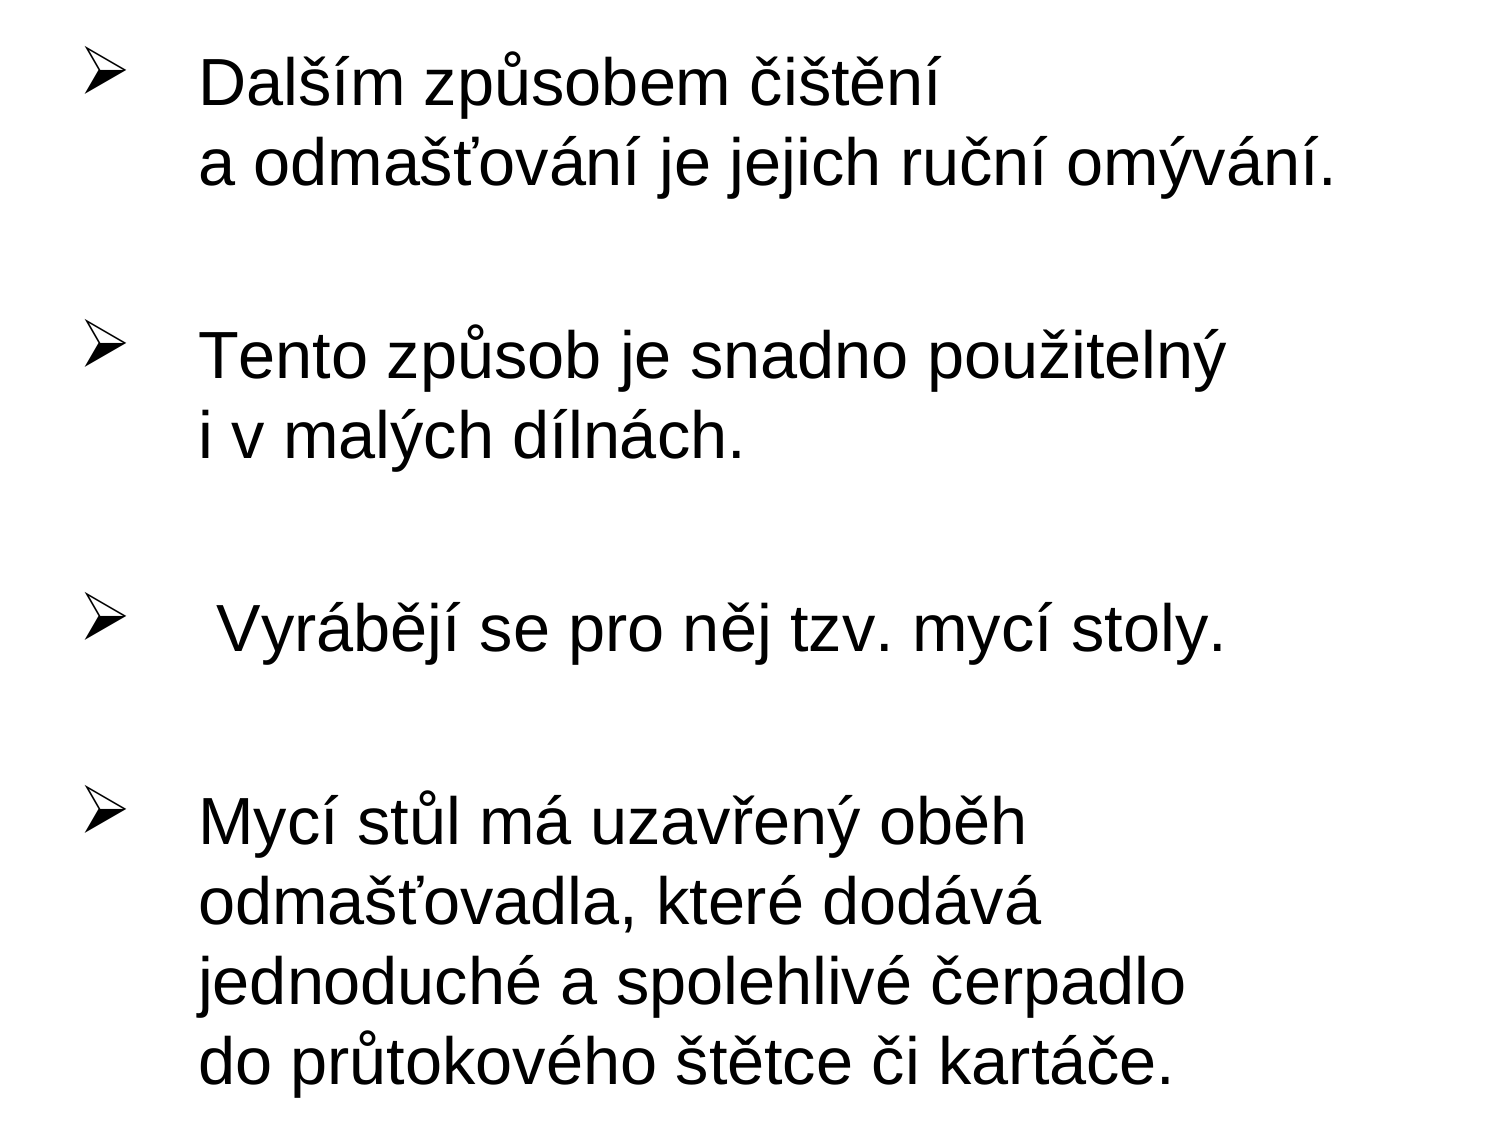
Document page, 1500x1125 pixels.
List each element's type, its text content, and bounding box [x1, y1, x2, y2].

list Dalším způsobem čištění a odmašťování je jejich ruční omývání. Tento způsob je snadno použitelný i v malých dílnách. Vyrábějí se pro něj tzv. mycí stoly. Mycí stůl má uzavřený oběh odmašťovadla, které dodává jednoduché a spolehlivé čerpadlo do průtokového štětce či kartáče. [64, 31, 1415, 1125]
